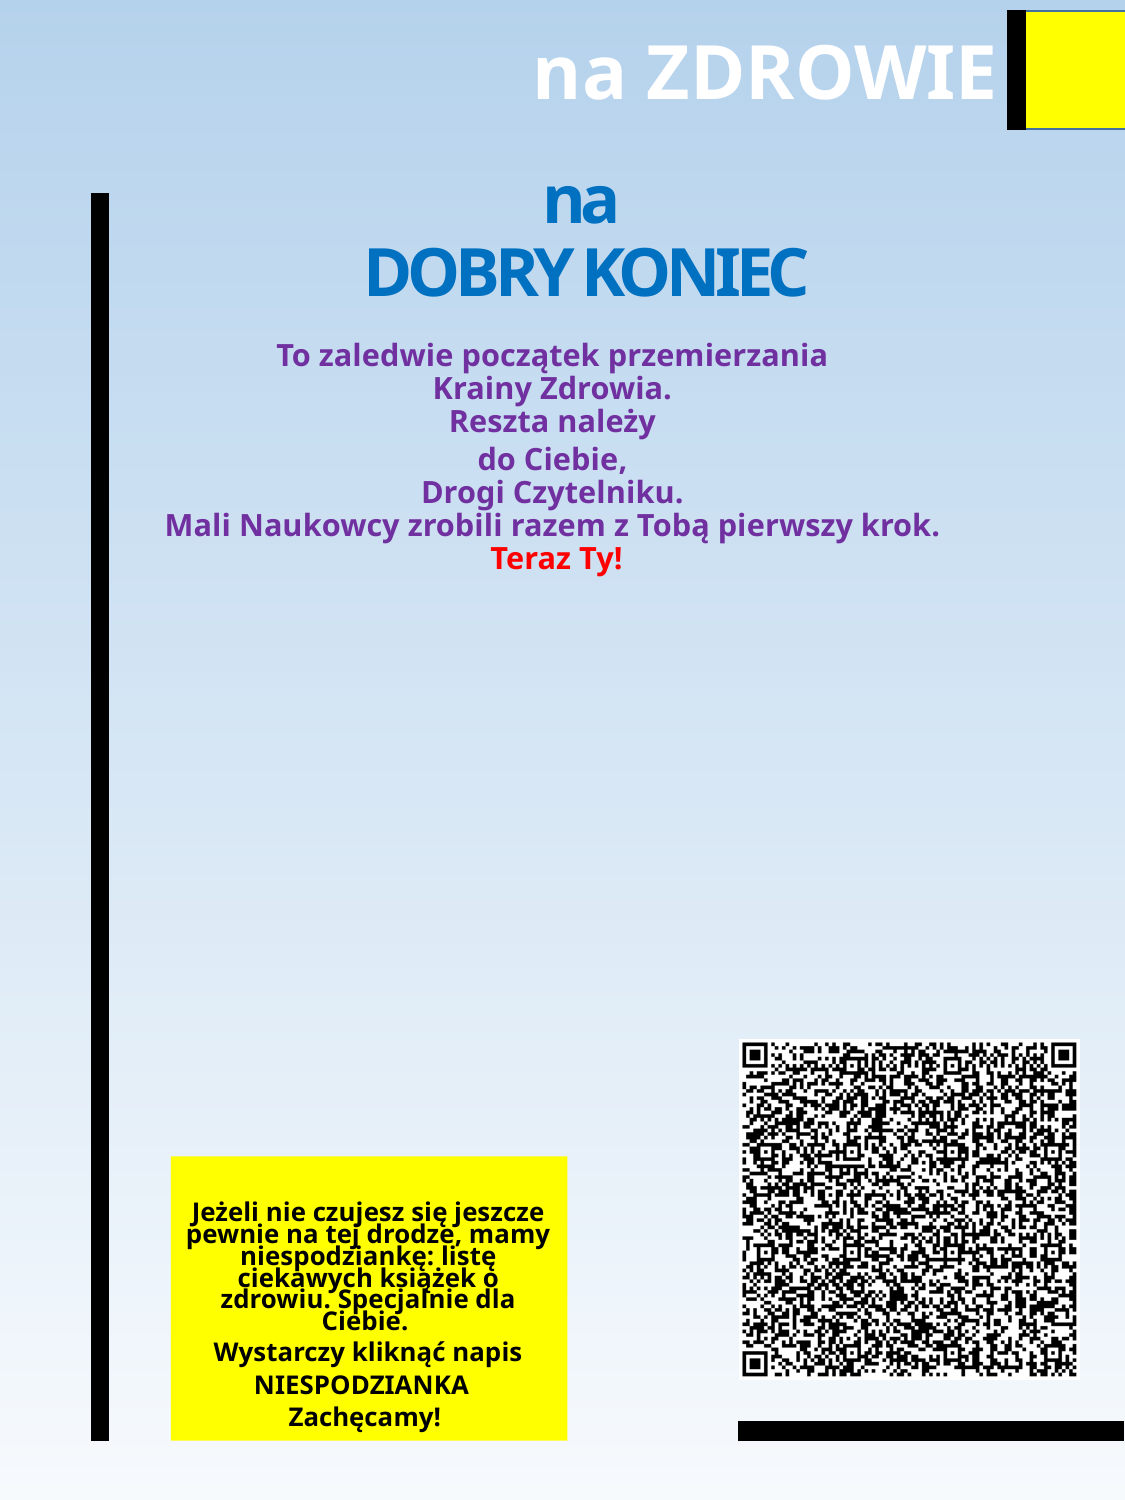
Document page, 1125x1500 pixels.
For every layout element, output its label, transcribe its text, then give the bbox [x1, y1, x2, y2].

text_box [1008, 11, 1125, 129]
list na ZDROWIE [517, 27, 1021, 138]
title na DOBRY KONIEC [306, 159, 869, 307]
list To zaledwie początek przemierzania Krainy Zdrowia. Reszta należy do Ciebie, Drogi Czytelniku. Mali Naukowcy zrobili razem z Tobą pierwszy krok. Teraz Ty! [137, 333, 975, 616]
text_box [92, 194, 108, 1440]
text_box [739, 1423, 1123, 1440]
picture [739, 1039, 1080, 1381]
list Jeżeli nie czujesz się jeszcze pewnie na tej drodze, mamy niespodziankę: listę ciekawych książek o zdrowiu. Specjalnie dla Ciebie. Wystarczy kliknąć napis NIESPODZIANKA Zachęcamy! [170, 1156, 568, 1441]
